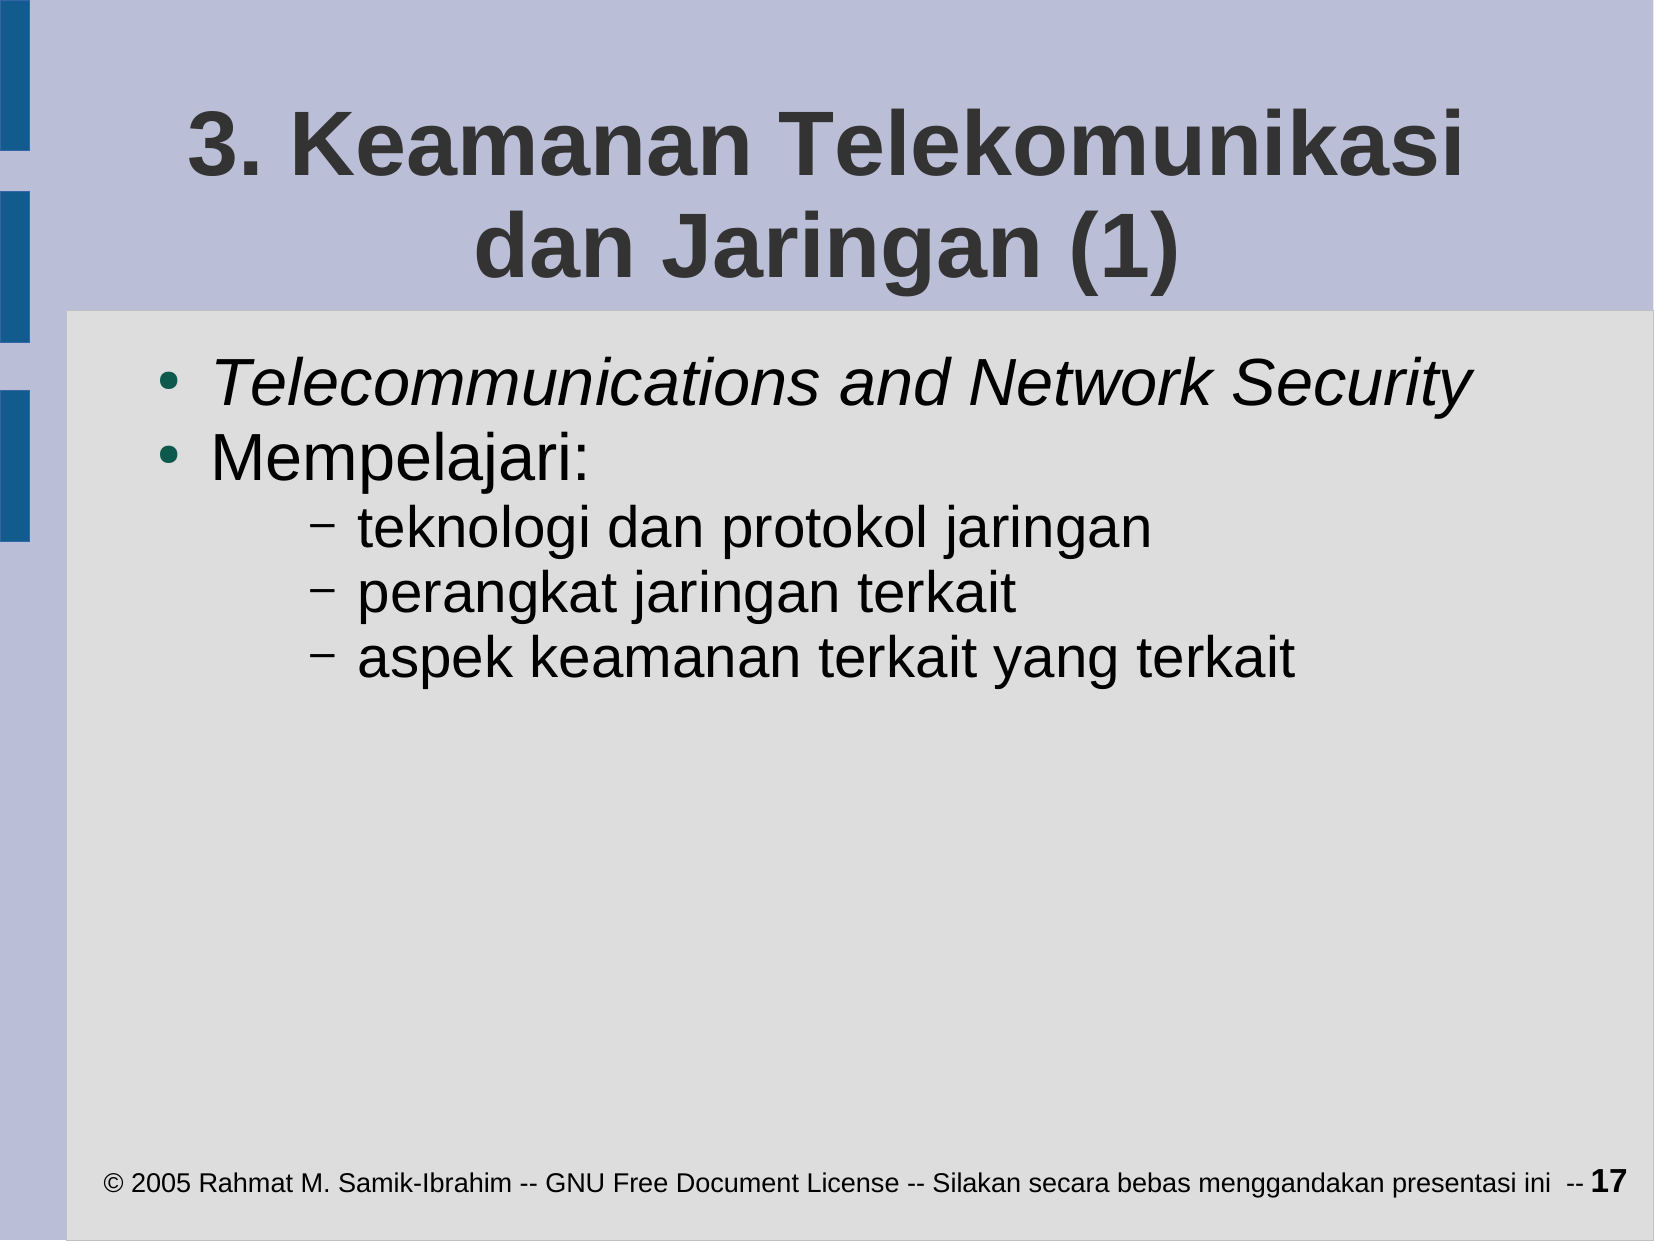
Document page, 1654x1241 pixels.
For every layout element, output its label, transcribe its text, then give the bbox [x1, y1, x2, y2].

list Telecommunications and Network Security Mempelajari: teknologi dan protokol jaringan perangkat jaringan terkait aspek keamanan terkait yang terkait [121, 344, 1534, 1127]
title 3. Keamanan Telekomunikasi dan Jaringan (1) [121, 91, 1534, 299]
